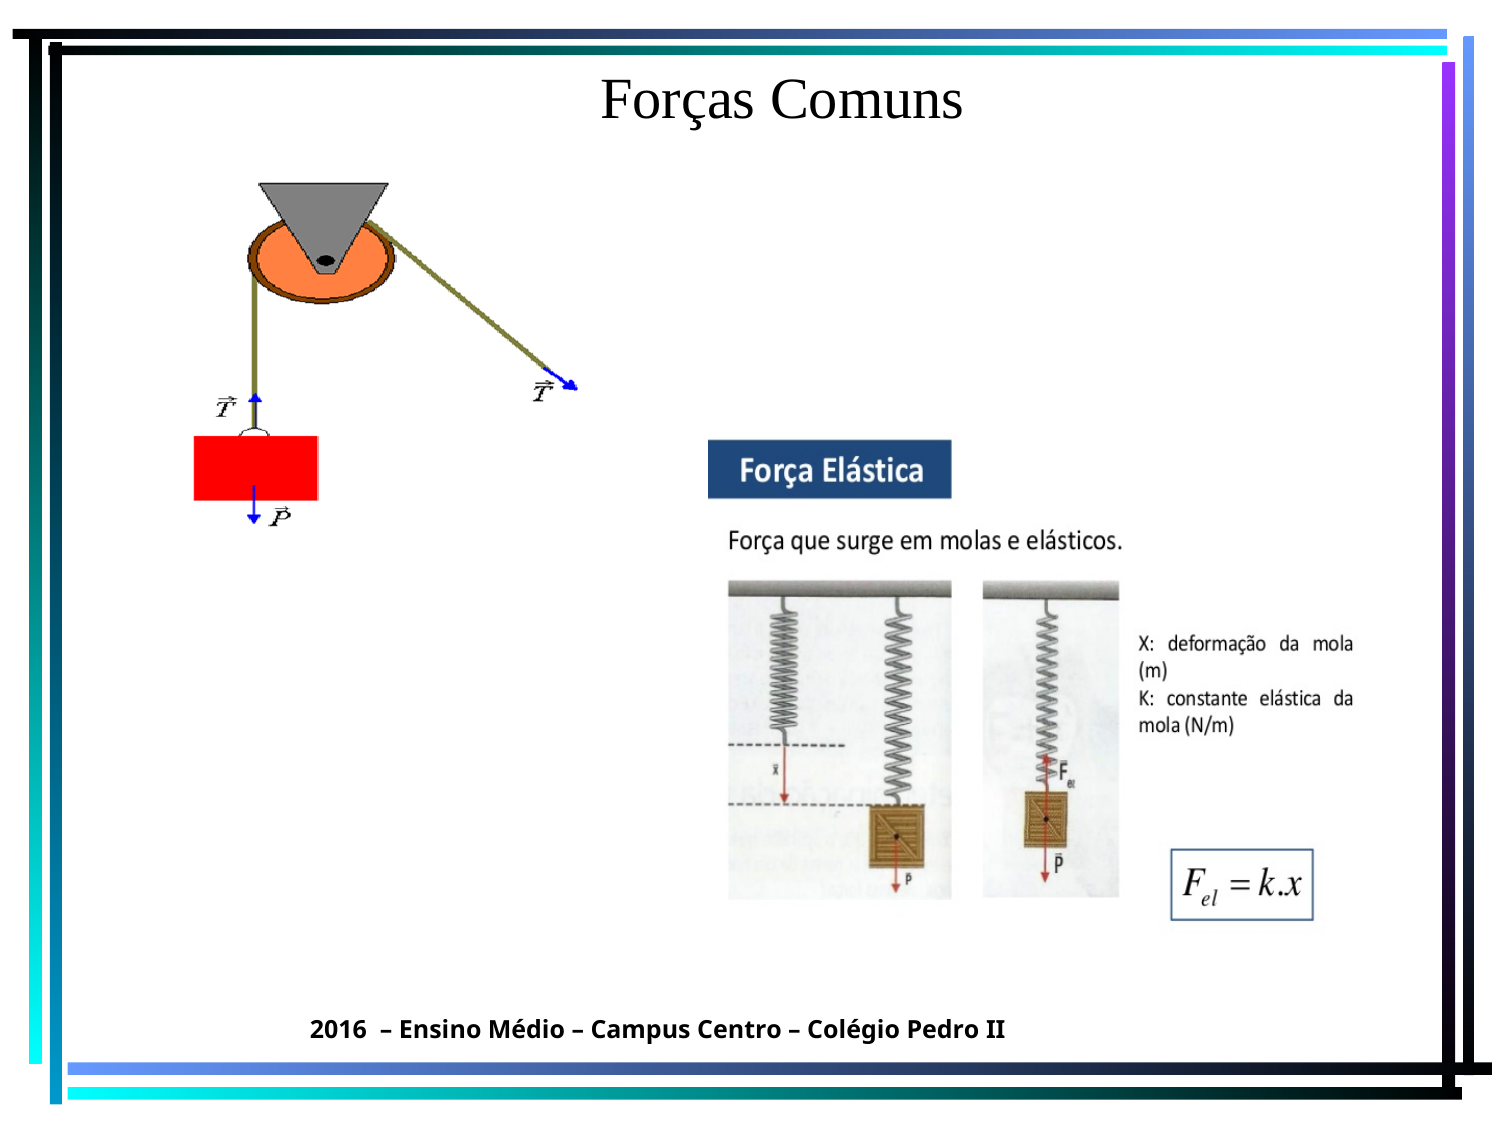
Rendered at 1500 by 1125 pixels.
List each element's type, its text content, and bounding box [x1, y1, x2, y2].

text_box 2016 – Ensino Médio – Campus Centro – Colégio Pedro II [295, 1003, 1022, 1054]
picture [0, 0, 1500, 1125]
title Forças Comuns [531, 59, 1034, 140]
